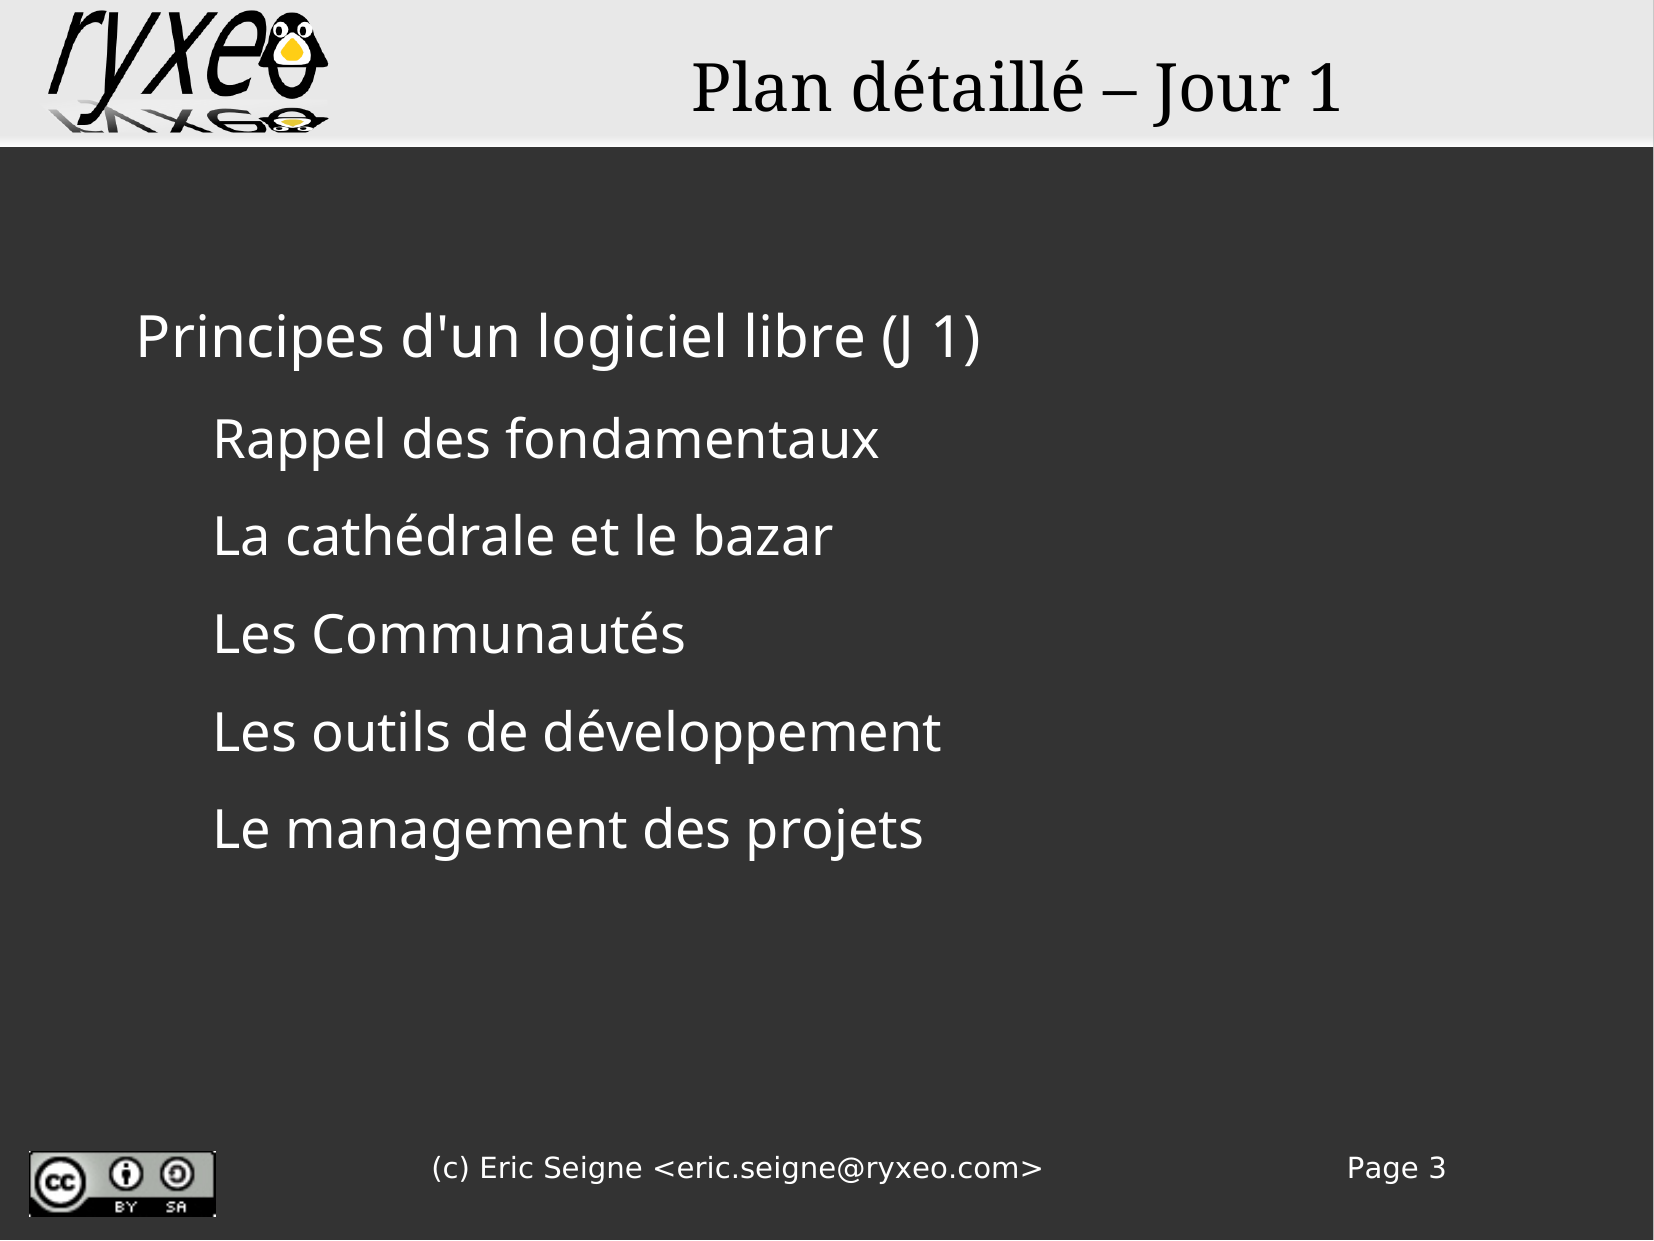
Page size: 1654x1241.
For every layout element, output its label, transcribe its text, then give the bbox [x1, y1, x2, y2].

picture [0, 0, 1654, 147]
title Plan détaillé – Jour 1 [442, 29, 1595, 142]
list Principes d'un logiciel libre (J 1) Rappel des fondamentaux La cathédrale et le bazar Les Communautés Les outils de développement Le management des projets [118, 295, 1522, 1117]
picture [29, 1151, 216, 1217]
